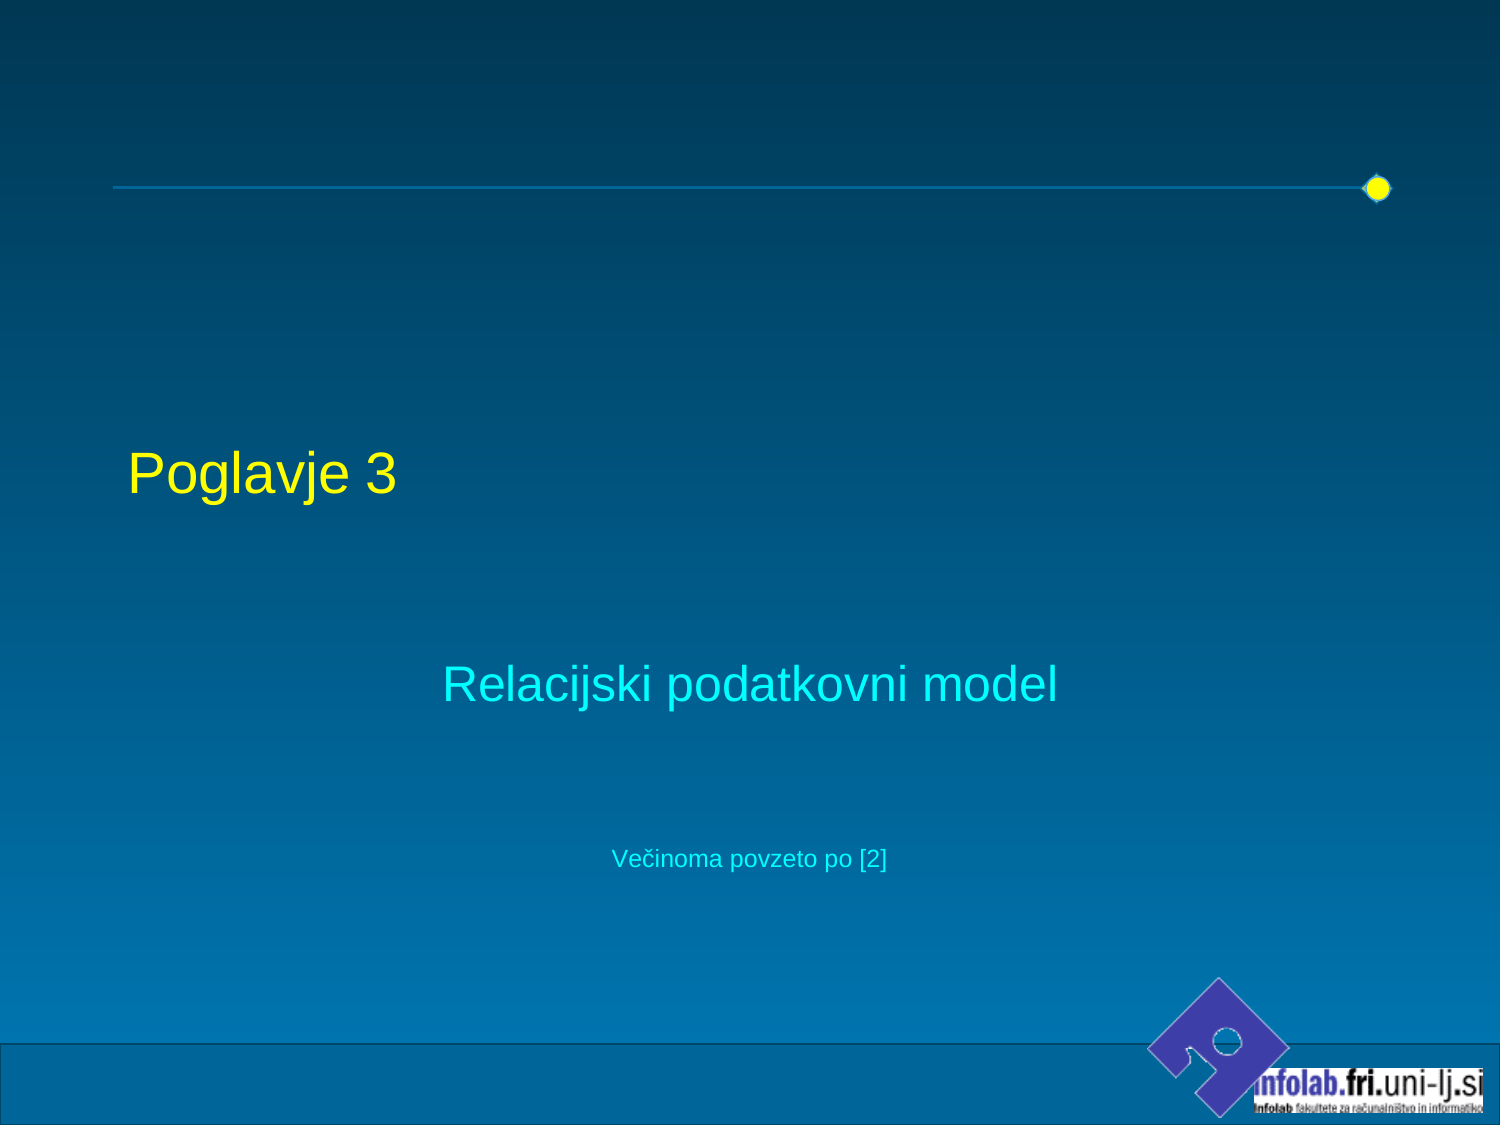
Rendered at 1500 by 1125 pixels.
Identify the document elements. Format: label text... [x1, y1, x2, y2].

subtitle Relacijski podatkovni model Večinoma povzeto po [2] [225, 637, 1276, 926]
picture [1149, 978, 1482, 1117]
title Poglavje 3 [112, 349, 1388, 591]
